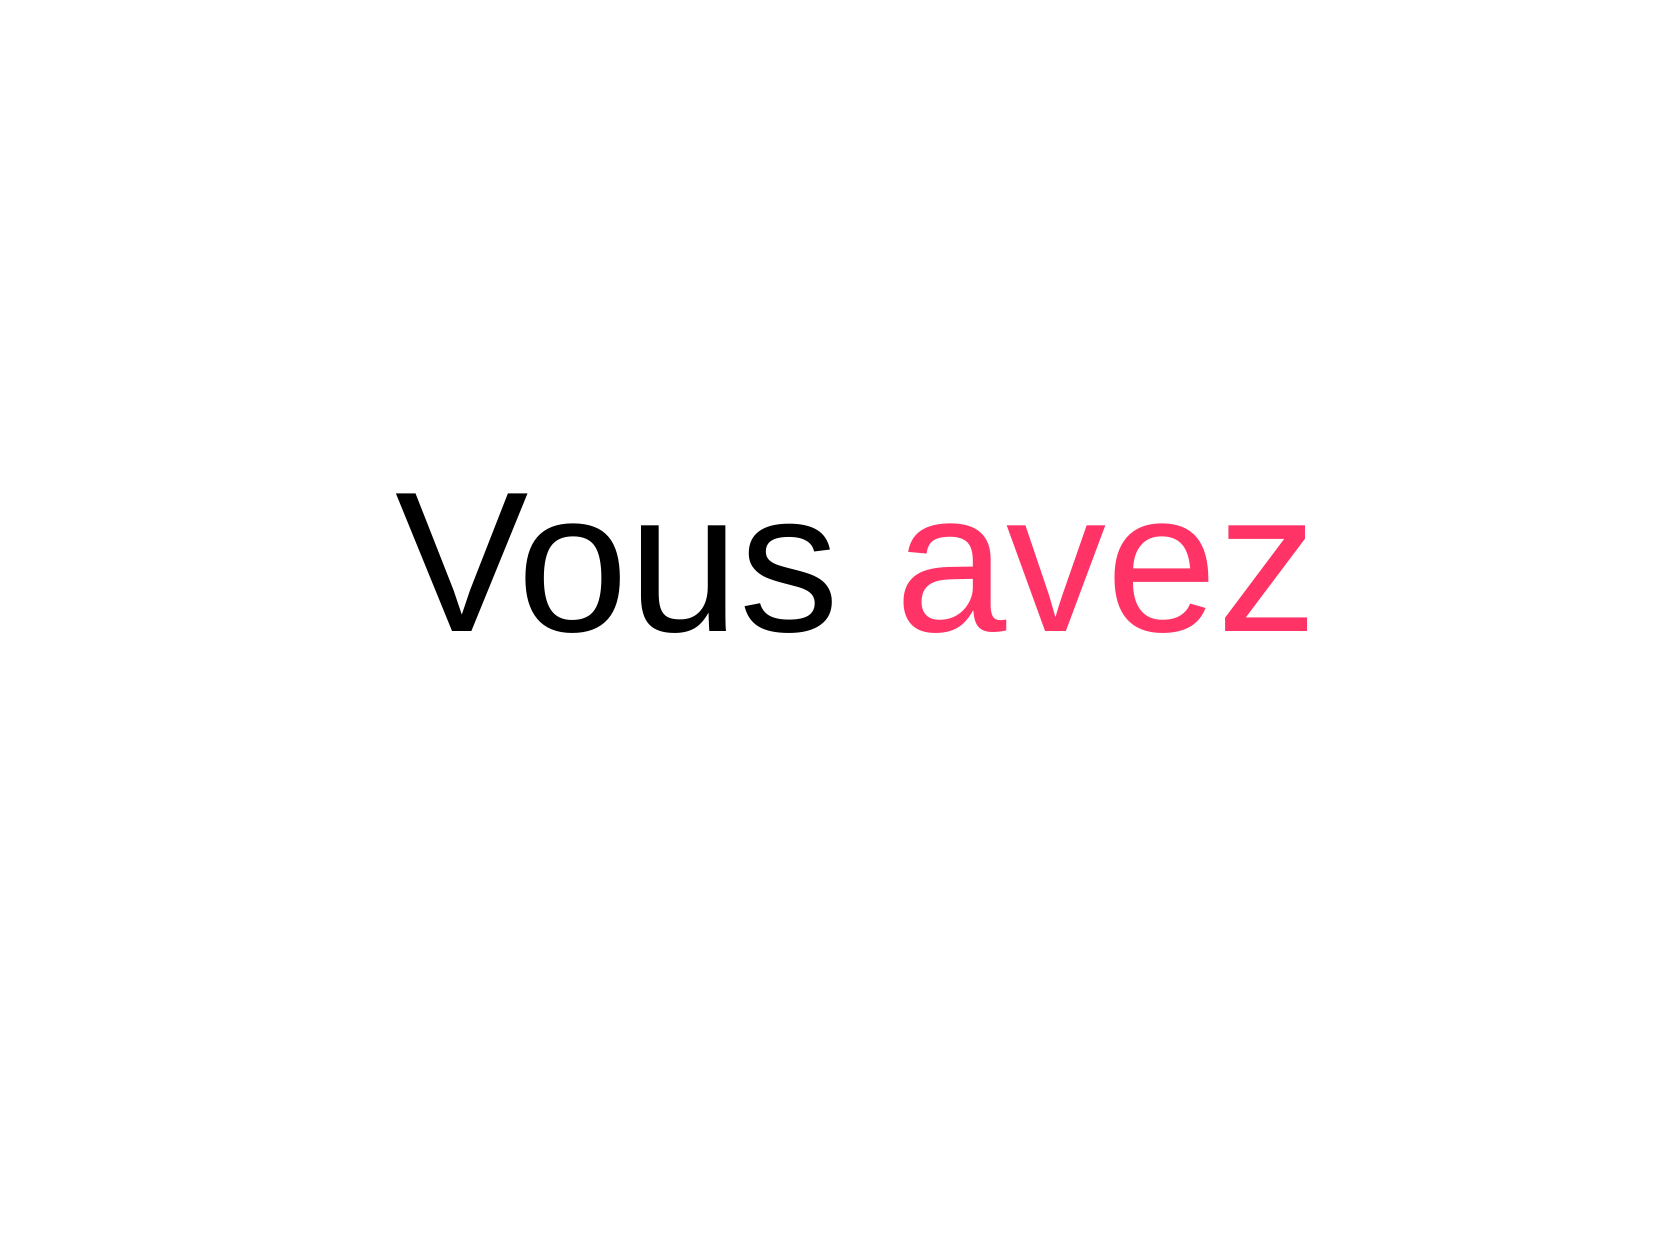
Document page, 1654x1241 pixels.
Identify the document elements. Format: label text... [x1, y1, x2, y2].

text_box Vous avez [147, 442, 1565, 682]
